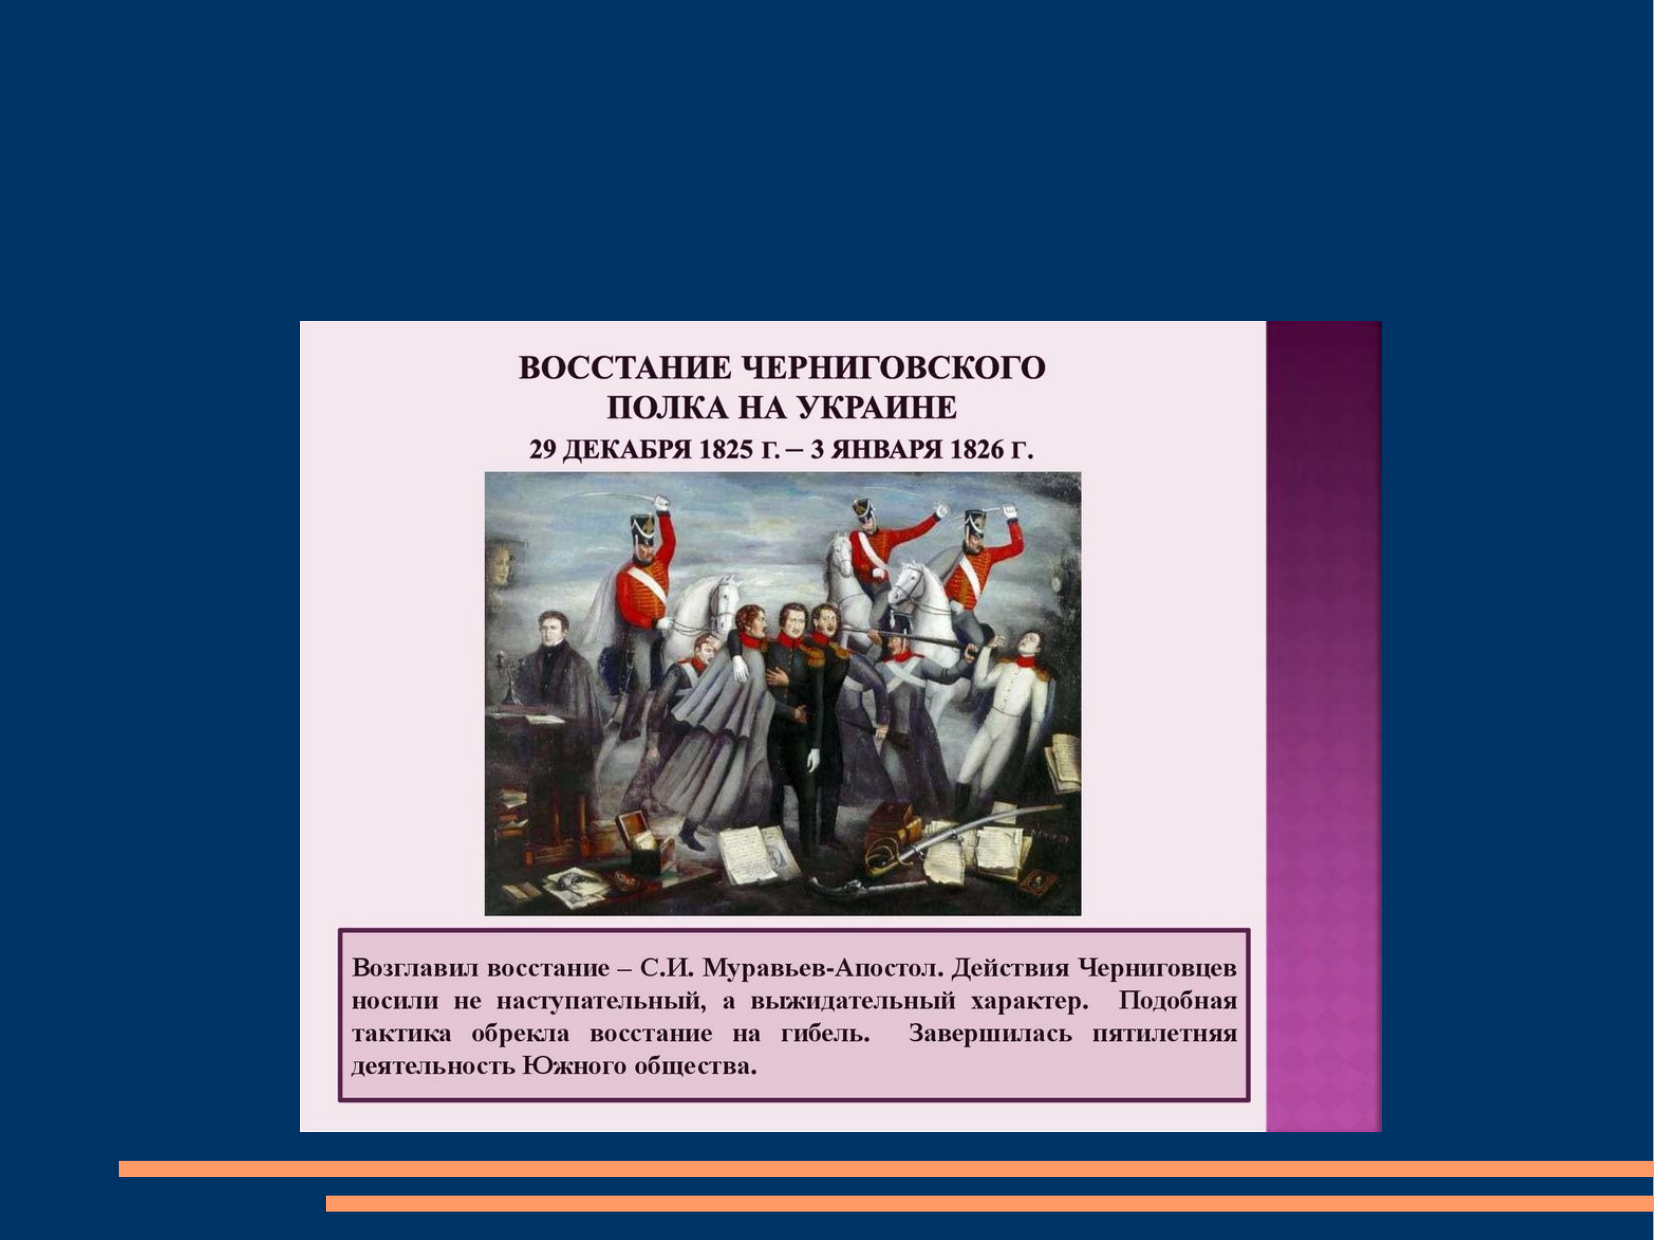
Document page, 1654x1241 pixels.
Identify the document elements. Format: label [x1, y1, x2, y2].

picture [300, 321, 1382, 1132]
